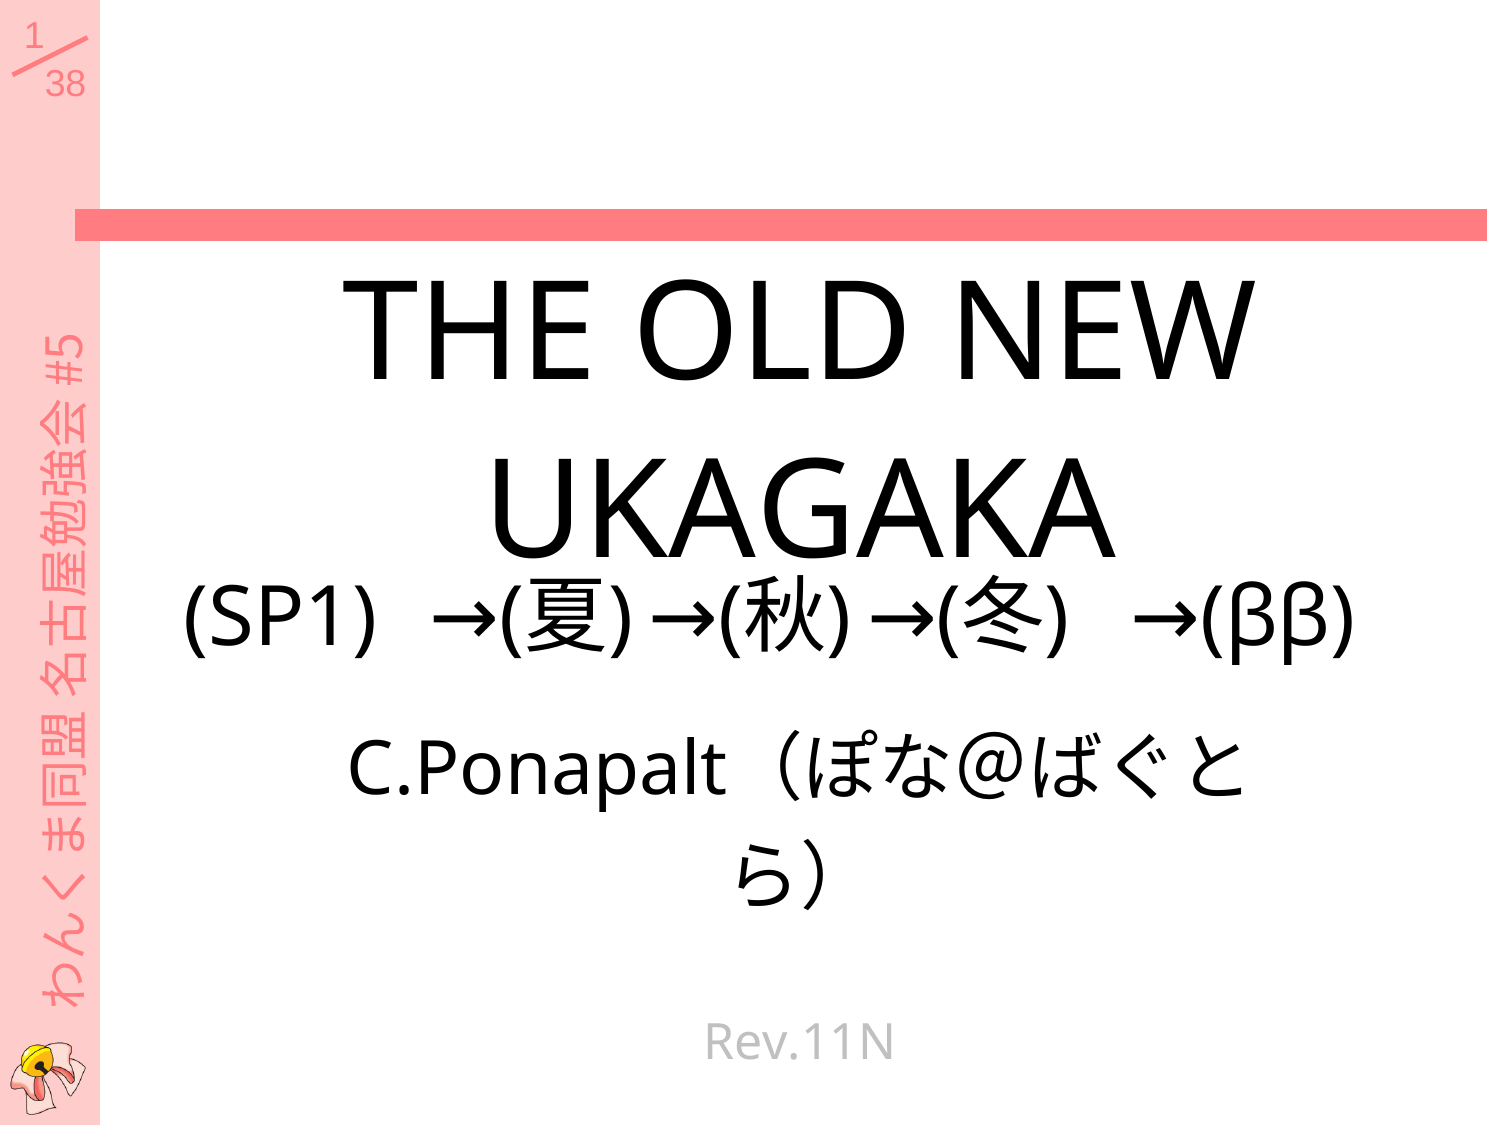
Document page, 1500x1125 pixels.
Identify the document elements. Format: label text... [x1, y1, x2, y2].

picture [10, 1042, 86, 1115]
text_box →(ββ) [1039, 555, 1447, 670]
text_box →(冬) [820, 555, 1039, 670]
text_box →(秋) [602, 555, 820, 670]
title THE OLD NEW UKAGAKA [162, 254, 1438, 555]
text_box →(夏) [383, 555, 602, 670]
subtitle C.Ponapalt（ぽな＠ばぐとら） Rev.11N [275, 699, 1326, 988]
text_box (SP1) [147, 555, 383, 670]
